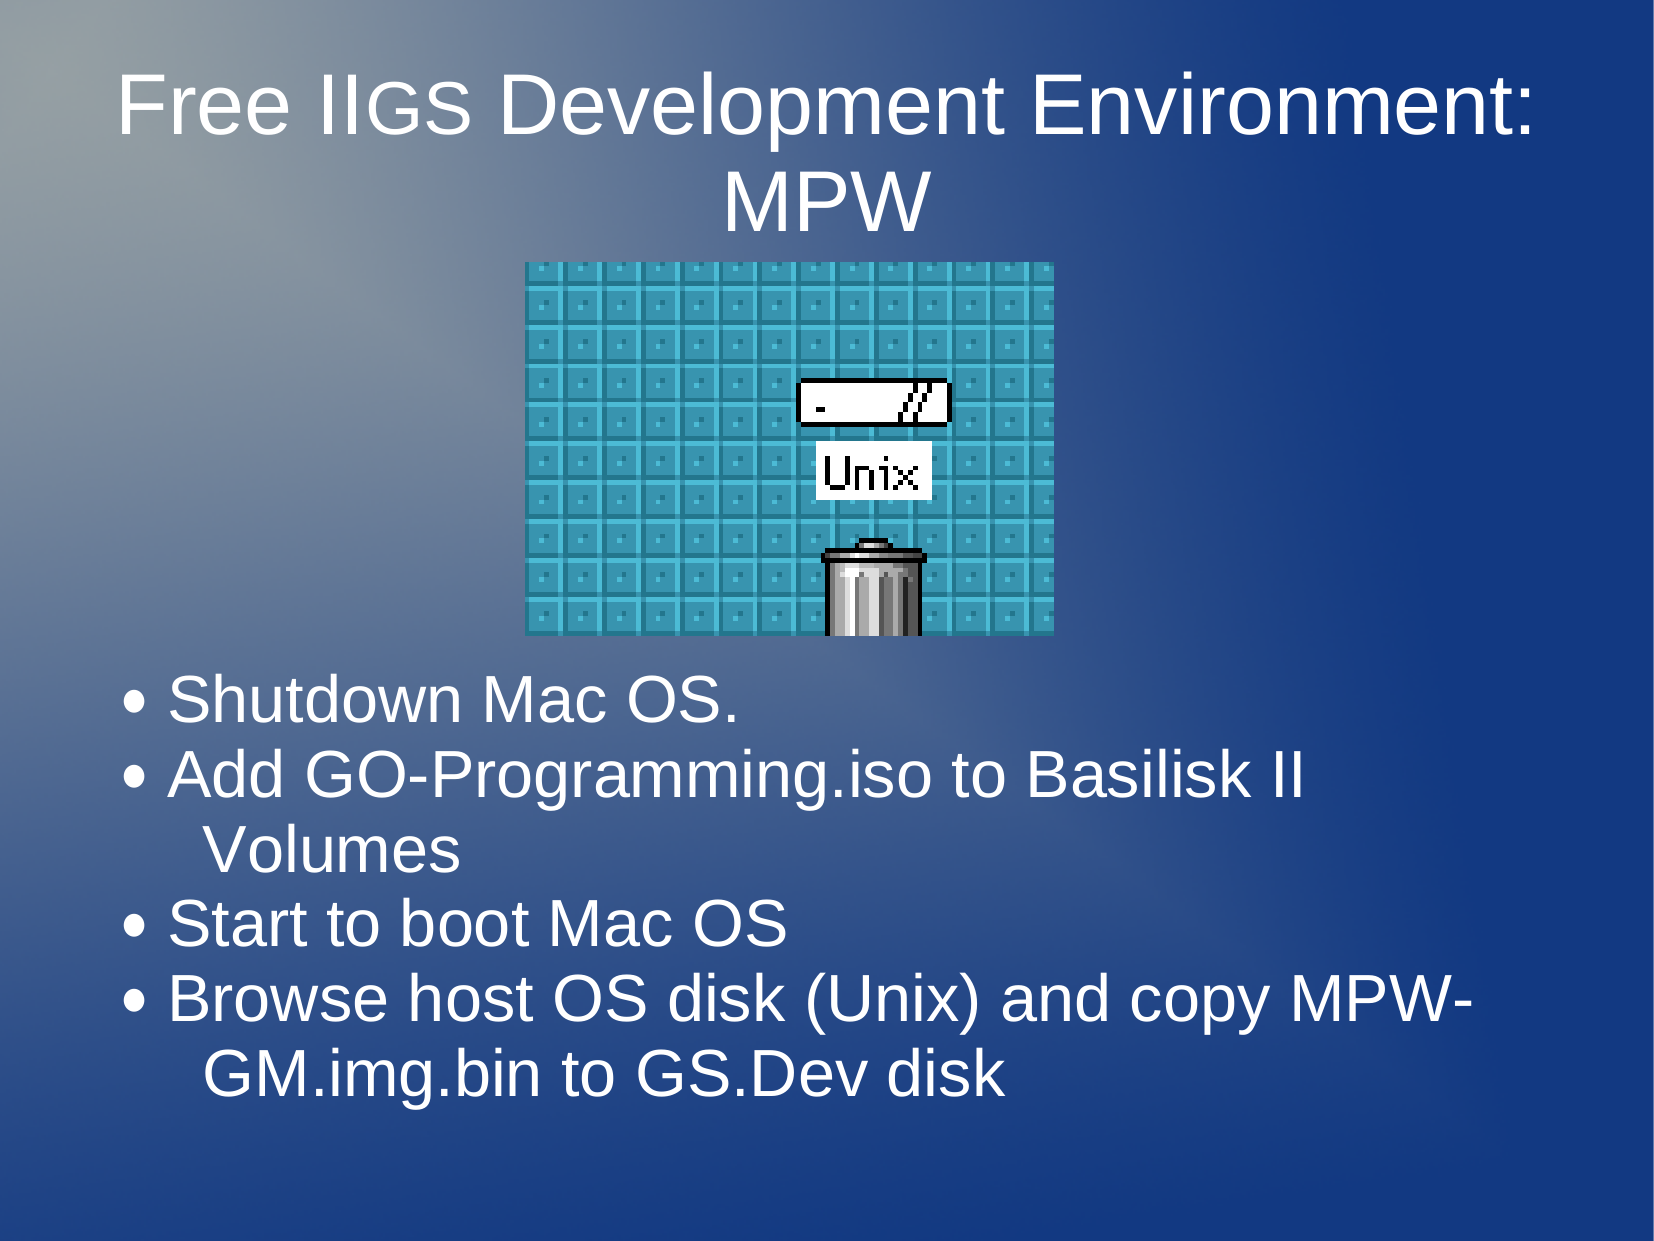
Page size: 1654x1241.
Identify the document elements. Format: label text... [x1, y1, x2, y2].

subtitle Shutdown Mac OS. Add GO-Programming.iso to Basilisk II Volumes Start to boot Mac OS Browse host OS disk (Unix) and copy MPW-GM.img.bin to GS.Dev disk [82, 288, 1571, 1111]
picture [0, 0, 1654, 1241]
title Free IIGS Development Environment: MPW [82, 49, 1571, 257]
